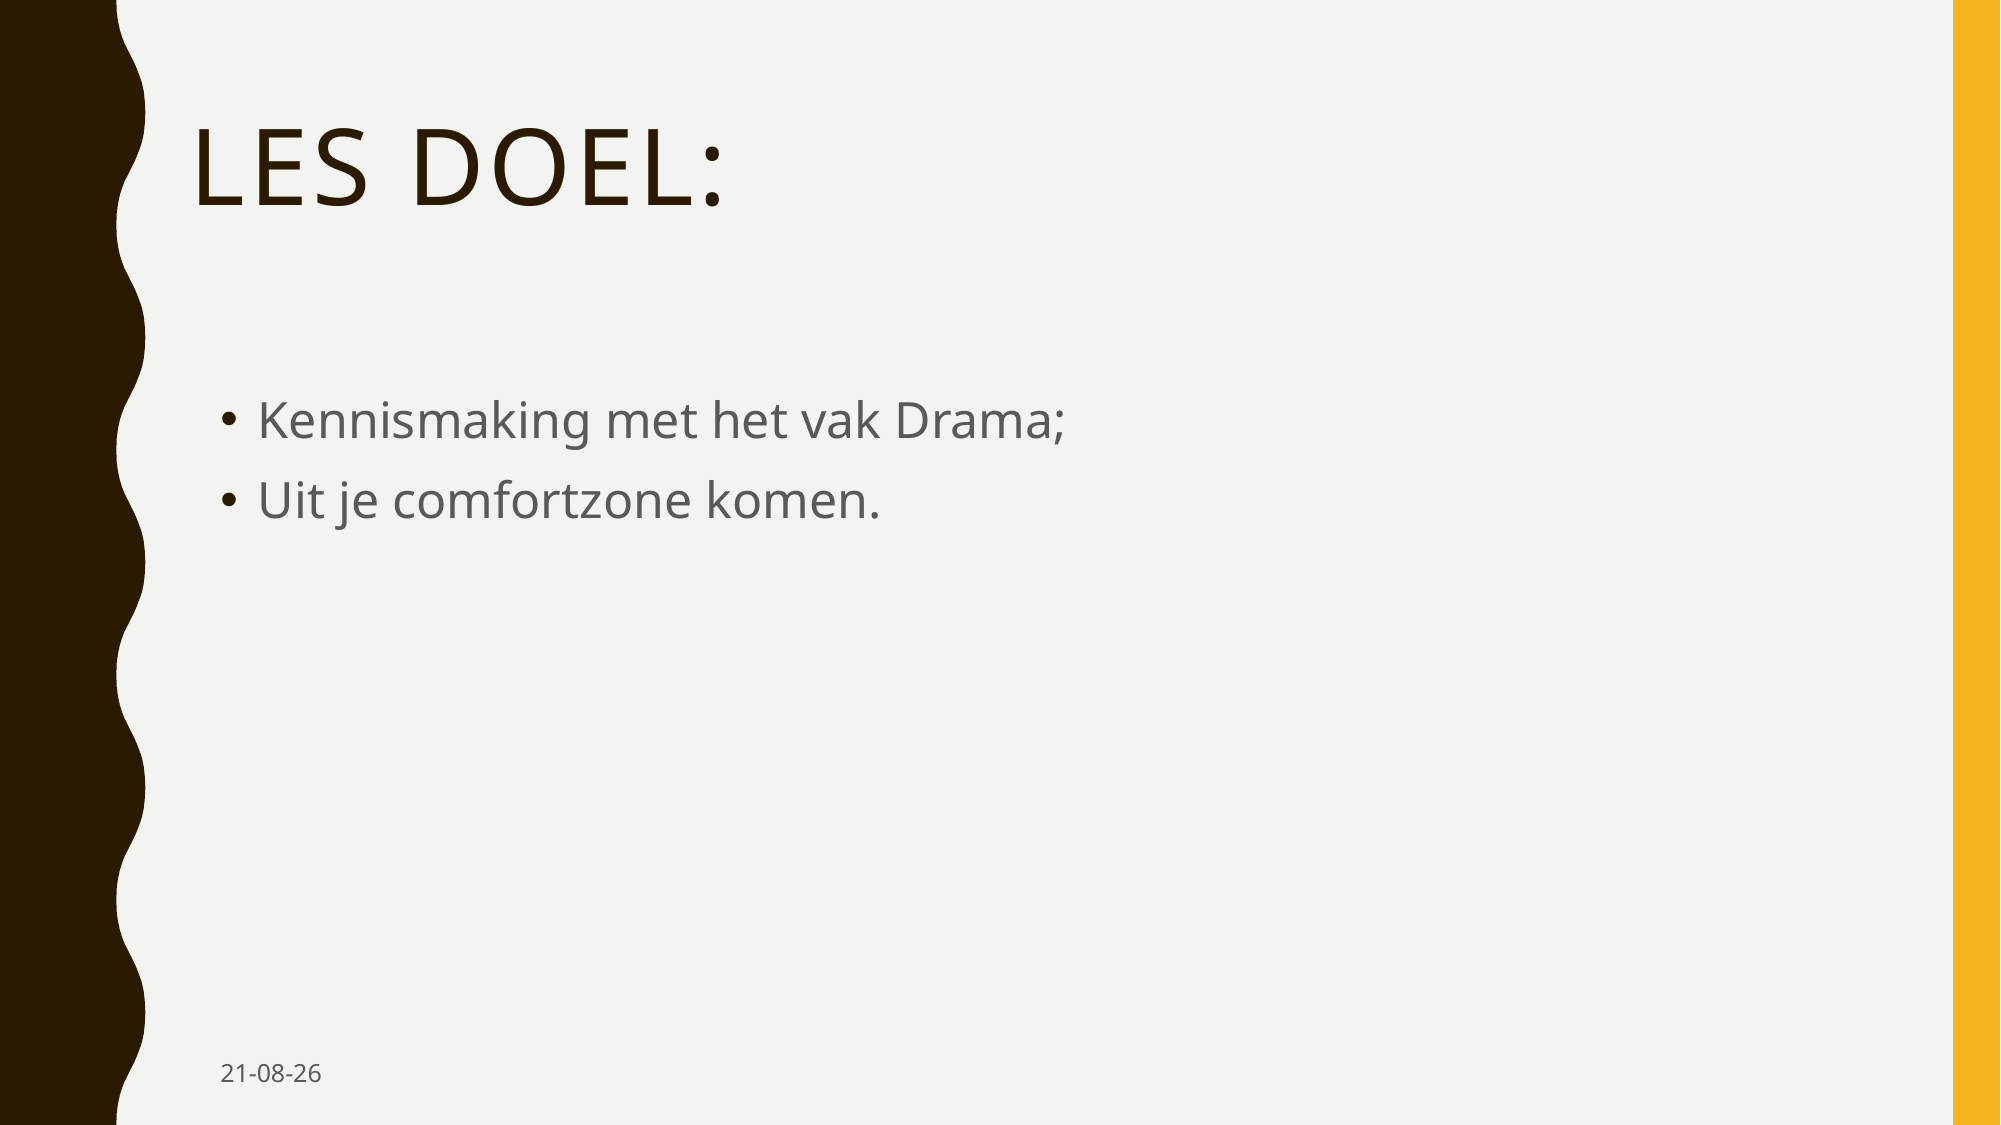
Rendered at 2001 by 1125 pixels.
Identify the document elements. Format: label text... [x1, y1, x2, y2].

text_box 19-4-2021 [205, 1045, 588, 1104]
title Les doel: [174, 106, 1825, 332]
list Kennismaking met het vak Drama; Uit je comfortzone komen. [205, 375, 1876, 965]
